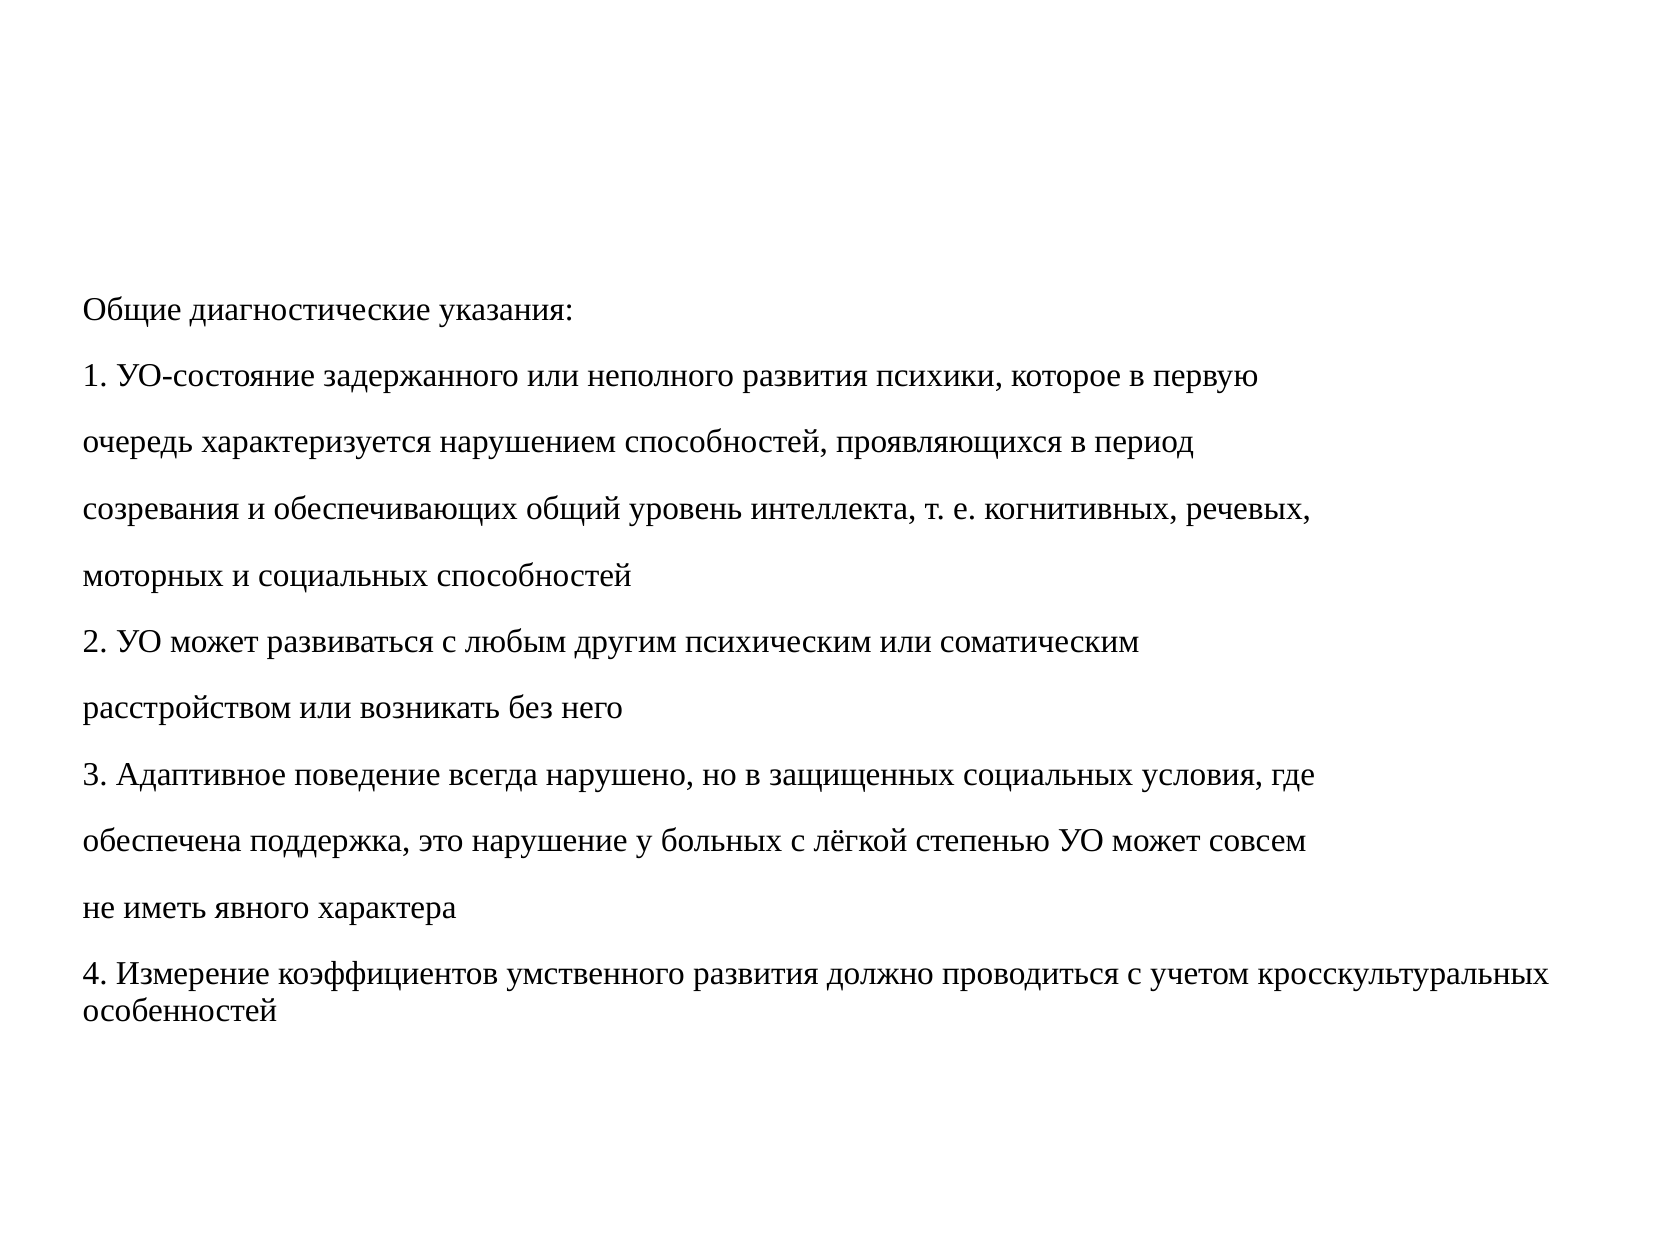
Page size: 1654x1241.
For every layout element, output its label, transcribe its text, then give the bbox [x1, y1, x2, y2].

list Общие диагностические указания: 1. УО-состояние задержанного или неполного развития психики, которое в первую очередь характеризуется нарушением способностей, проявляющихся в период созревания и обеспечивающих общий уровень интеллекта, т. е. когнитивных, речевых, моторных и социальных способностей 2. УО может развиваться с любым другим психическим или соматическим расстройством или возникать без него 3. Адаптивное поведение всегда нарушено, но в защищенных социальных условия, где обеспечена поддержка, это нарушение у больных с лёгкой степенью УО может совсем не иметь явного характера 4. Измерение коэффициентов умственного развития должно проводиться с учетом кросскультуральных особенностей [82, 290, 1571, 1109]
